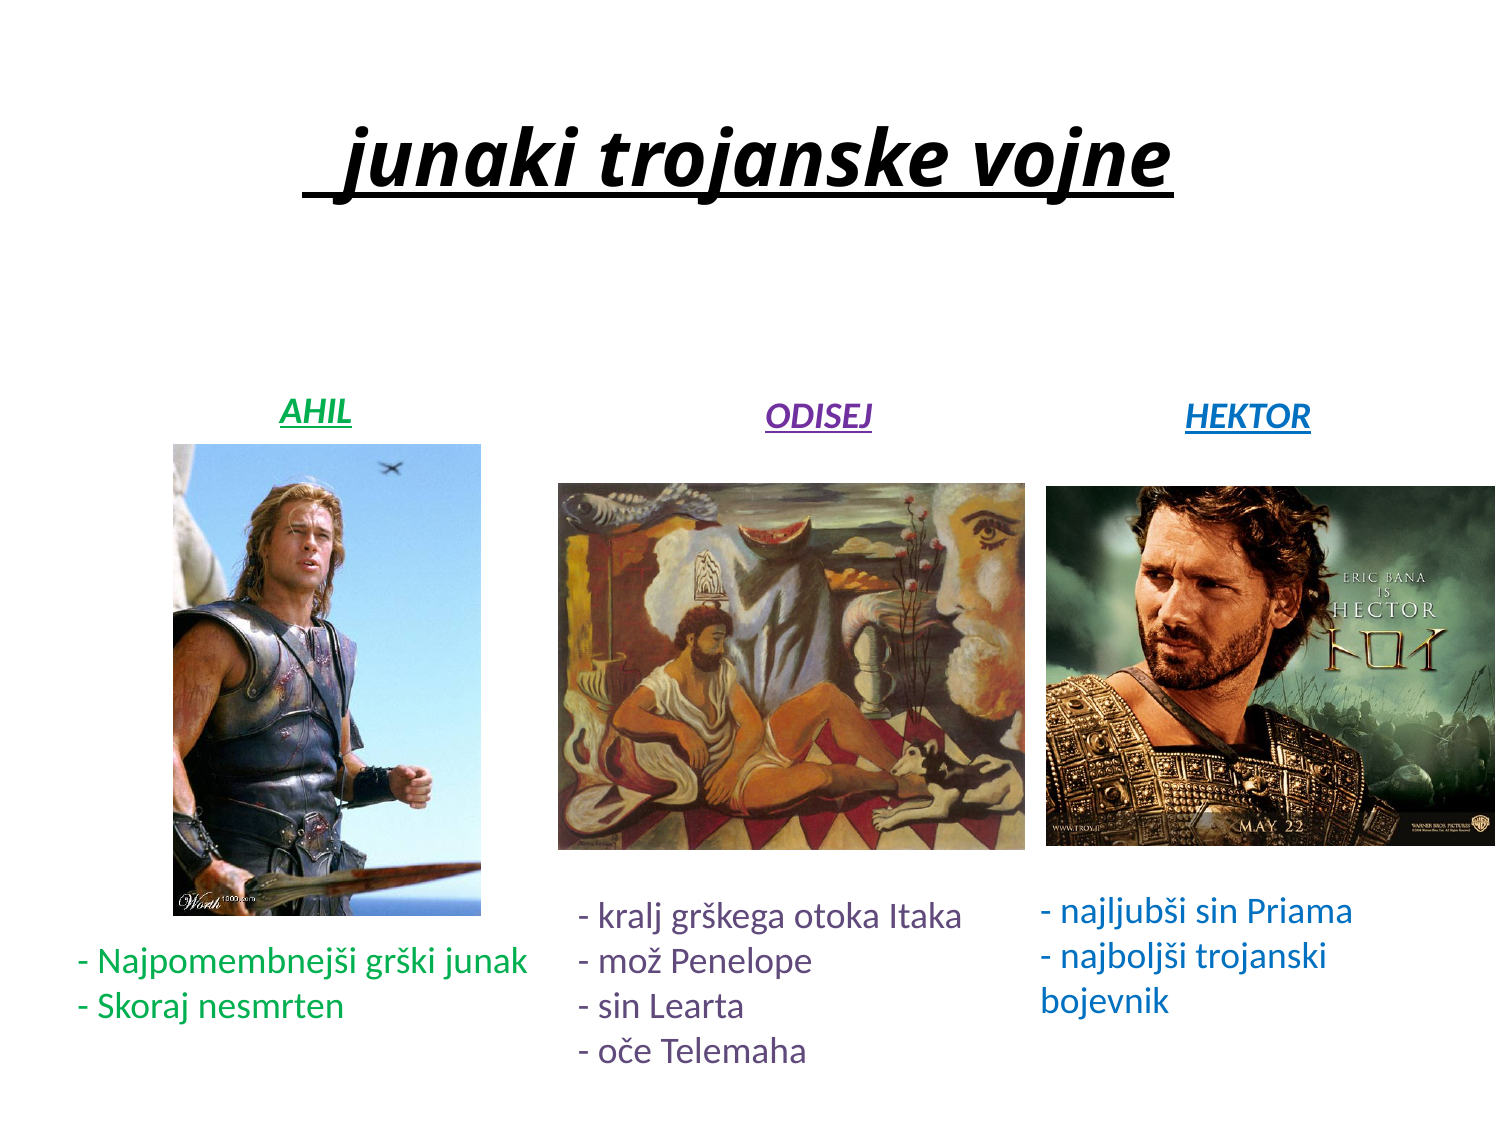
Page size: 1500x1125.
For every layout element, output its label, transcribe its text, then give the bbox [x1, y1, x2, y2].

title junaki trojanske vojne [277, 90, 1199, 220]
text_box - Najpomembnejši grški junak - Skoraj nesmrten [62, 928, 559, 1034]
text_box AHIL [127, 378, 506, 439]
picture [1046, 486, 1495, 846]
picture [558, 483, 1025, 850]
text_box HEKTOR [1170, 383, 1372, 444]
text_box ODISEJ [750, 383, 888, 444]
text_box - kralj grškega otoka Itaka - mož Penelope - sin Learta - oče Telemaha [563, 883, 1021, 1078]
text_box - najljubši sin Priama - najboljši trojanski bojevnik [1025, 878, 1474, 1029]
picture [173, 444, 481, 916]
